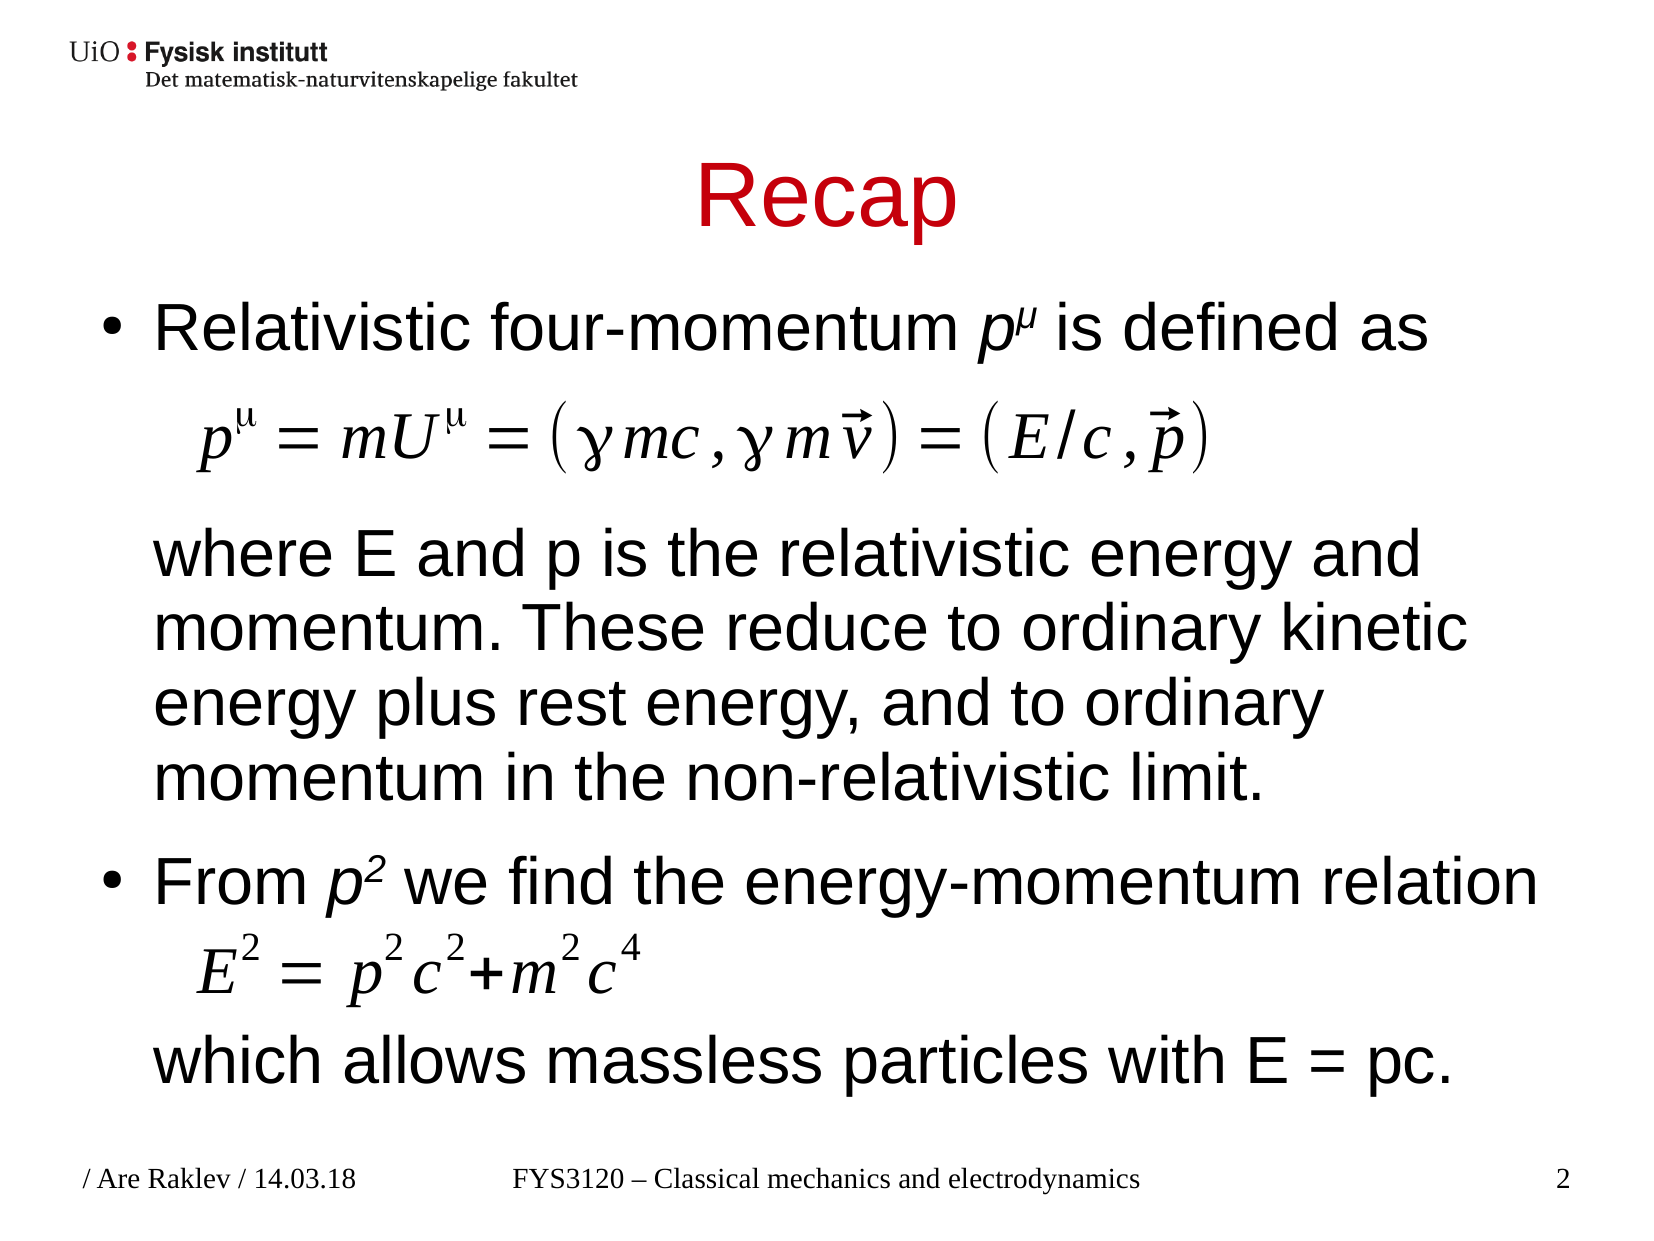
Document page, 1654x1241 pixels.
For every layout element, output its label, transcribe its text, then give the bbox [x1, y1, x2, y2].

list Relativistic four-momentum pμ is defined as where E and p is the relativistic energy and momentum. These reduce to ordinary kinetic energy plus rest energy, and to ordinary momentum in the non-relativistic limit. From p2 we find the energy-momentum relation which allows massless particles with E = pc. [82, 290, 1571, 1147]
picture [68, 37, 581, 93]
title Recap [82, 90, 1571, 290]
chart [187, 398, 1219, 479]
chart [187, 925, 649, 1009]
